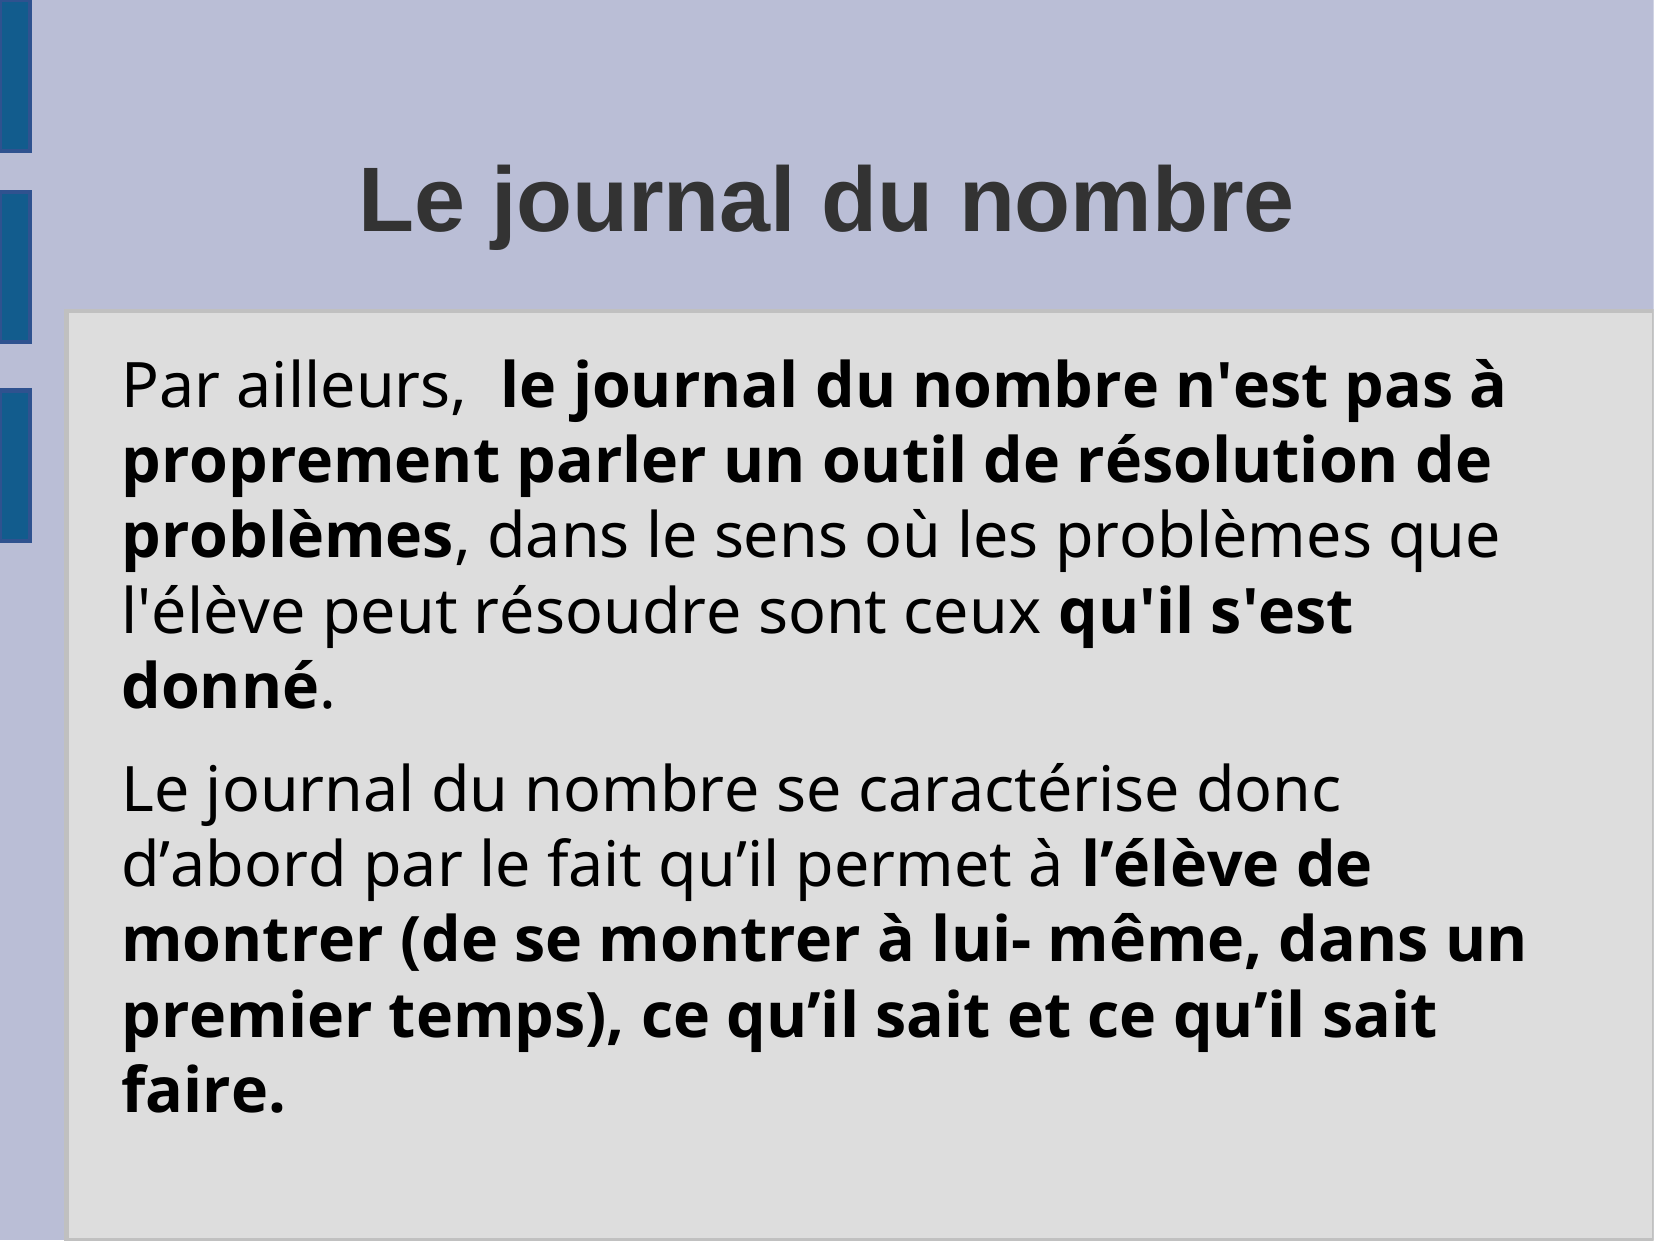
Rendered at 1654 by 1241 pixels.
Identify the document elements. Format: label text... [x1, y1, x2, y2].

list Par ailleurs, le journal du nombre n'est pas à proprement parler un outil de résolution de problèmes, dans le sens où les problèmes que l'élève peut résoudre sont ceux qu'il s'est donné. Le journal du nombre se caractérise donc d’abord par le fait qu’il permet à l’élève de montrer (de se montrer à lui- même, dans un premier temps), ce qu’il sait et ce qu’il sait faire. [121, 344, 1534, 1127]
title Le journal du nombre [121, 91, 1534, 299]
